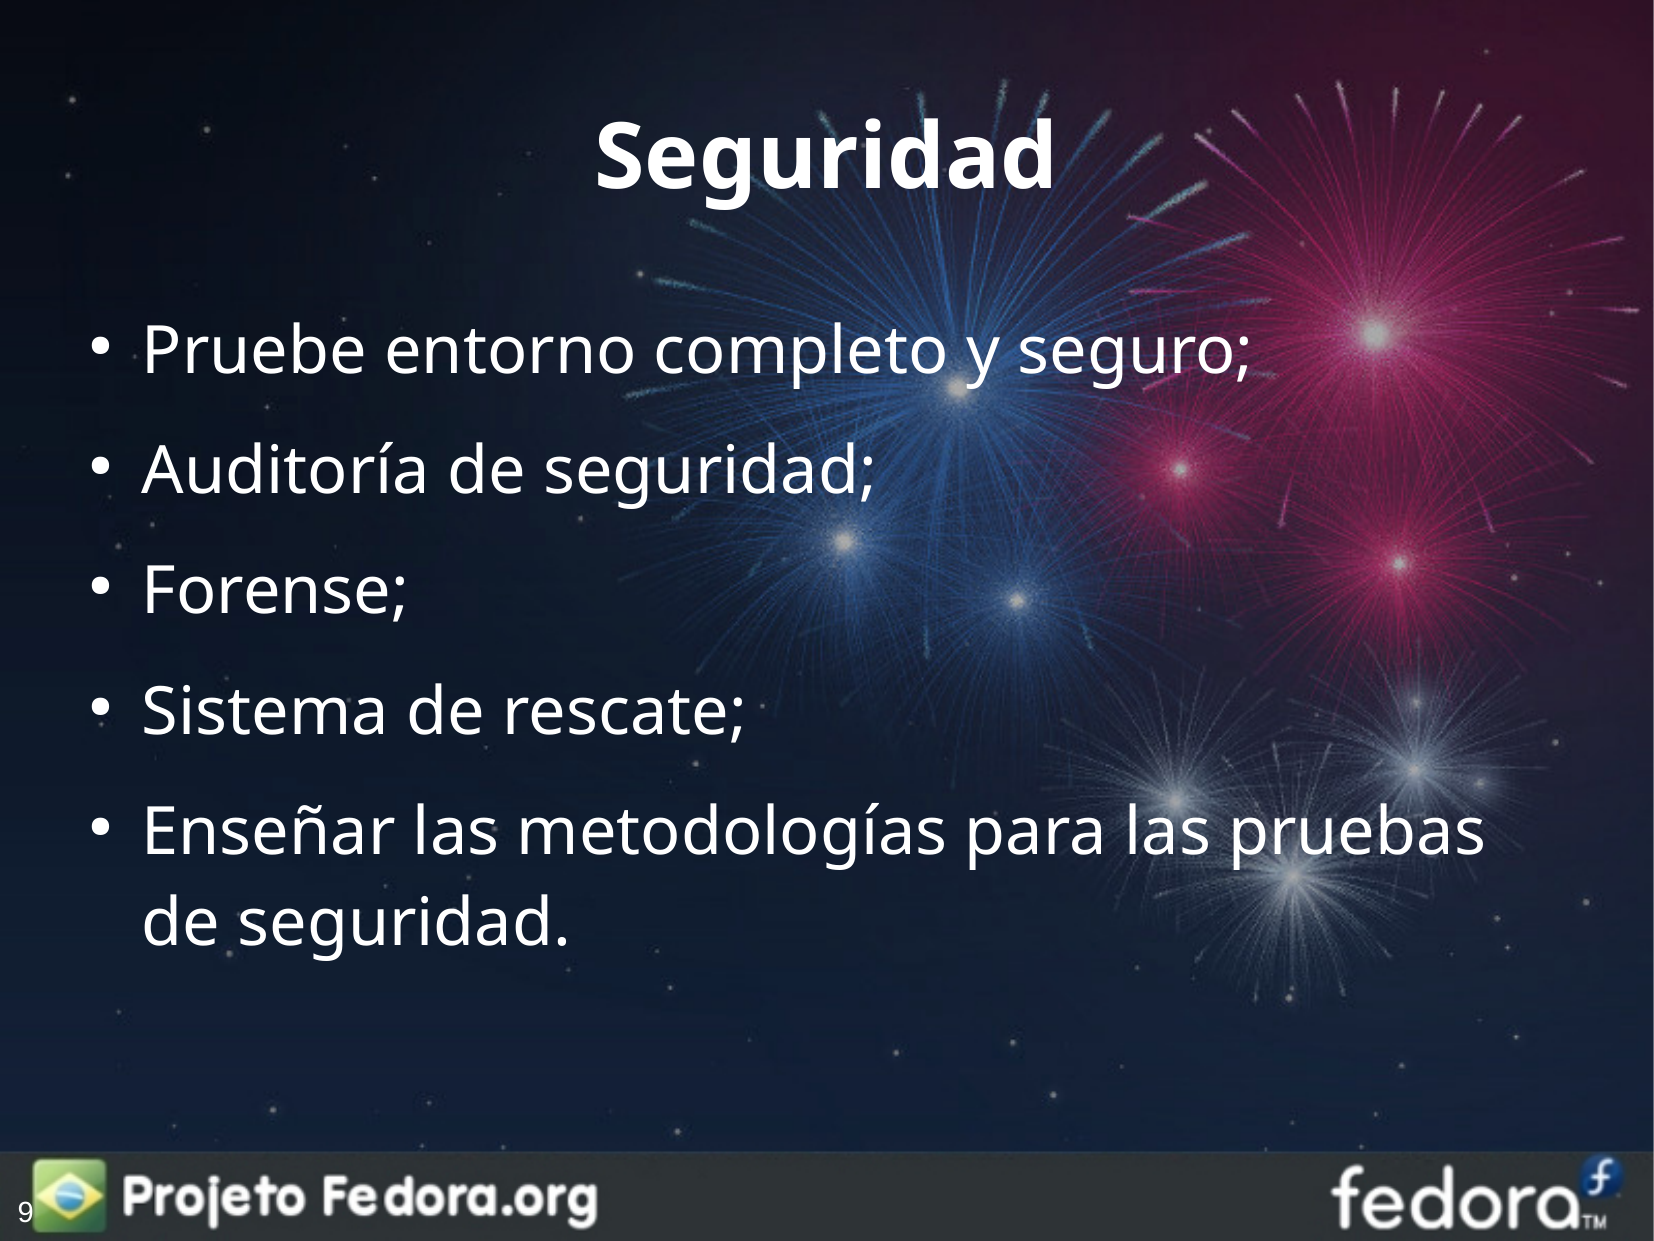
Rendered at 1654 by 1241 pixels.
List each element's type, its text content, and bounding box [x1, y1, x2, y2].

list Pruebe entorno completo y seguro; Auditoría de seguridad; Forense; Sistema de rescate; Enseñar las metodologías para las pruebas de seguridad. [70, 302, 1559, 1134]
picture [0, 0, 1654, 1241]
title Seguridad [82, 49, 1571, 257]
